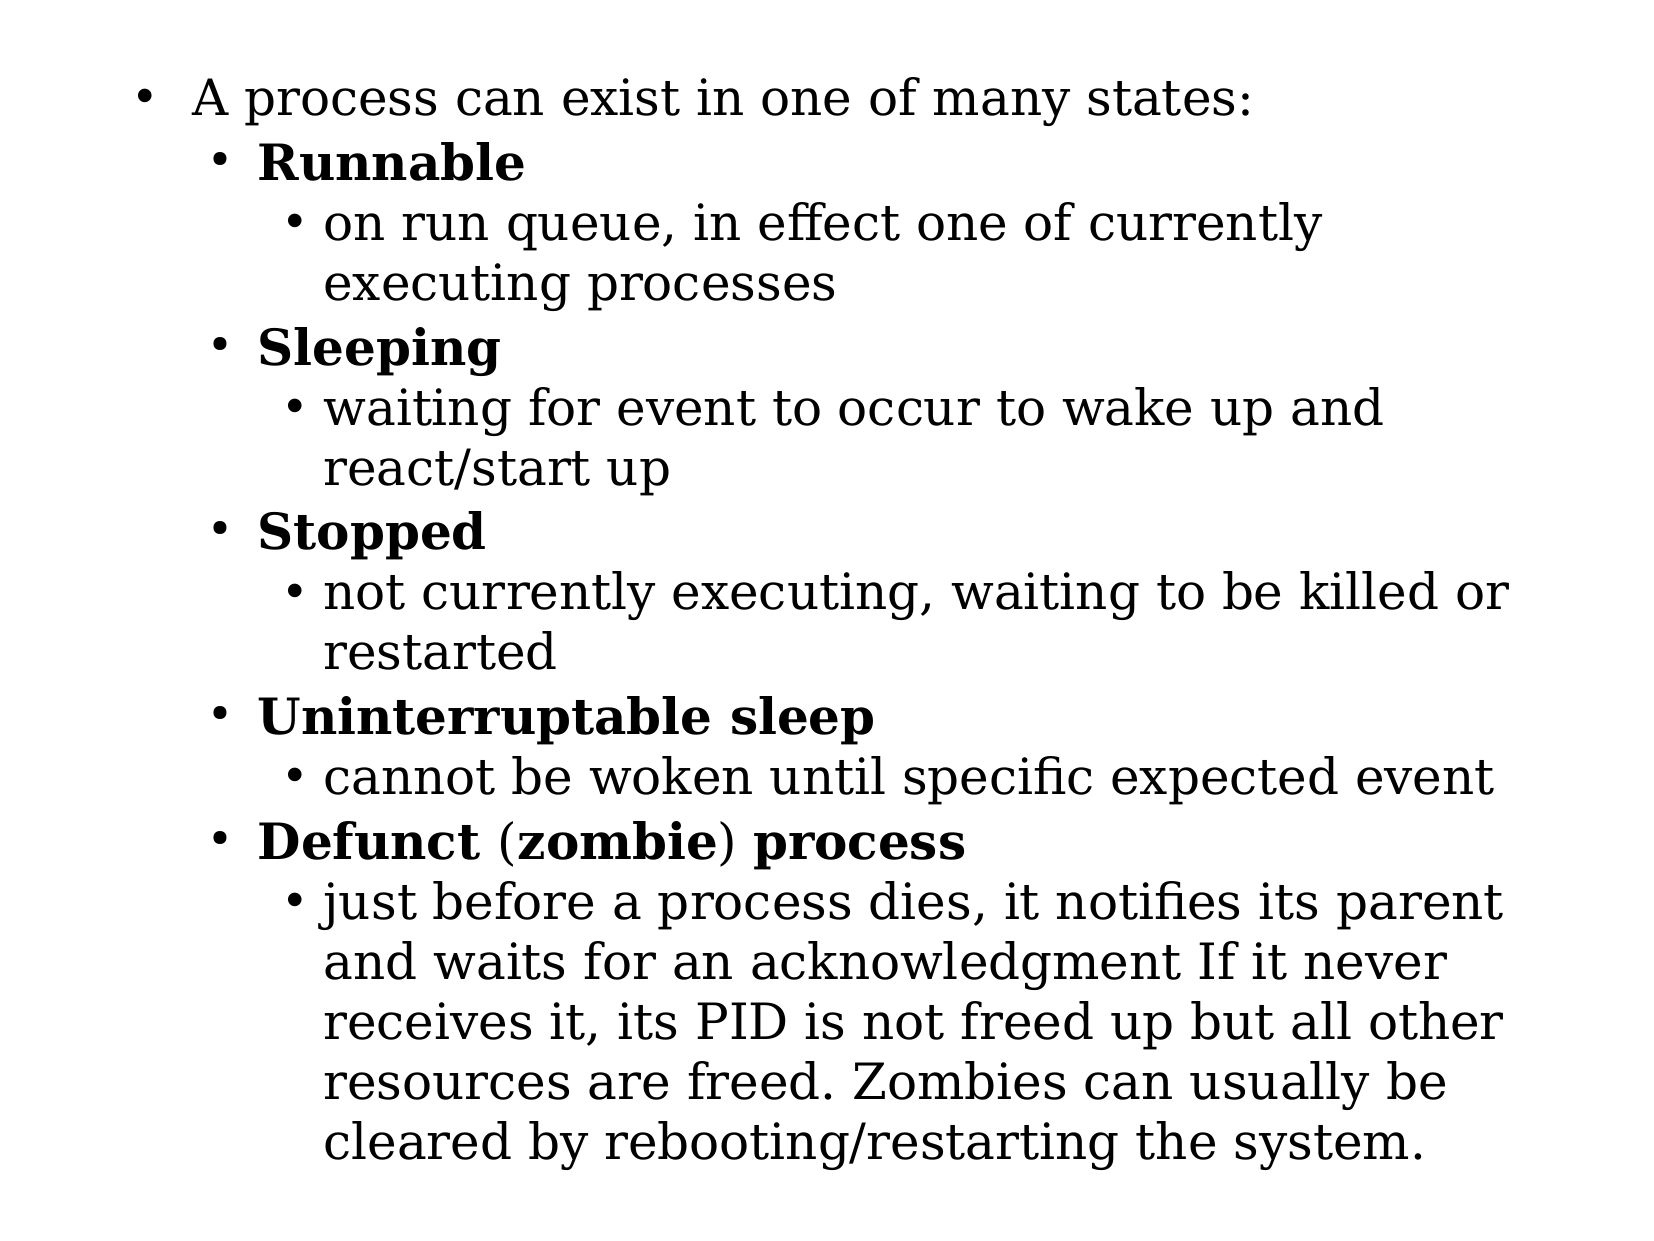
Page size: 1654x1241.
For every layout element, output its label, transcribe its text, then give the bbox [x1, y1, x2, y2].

list A process can exist in one of many states: Runnable on run queue, in effect one of currently executing processes Sleeping waiting for event to occur to wake up and react/start up Stopped not currently executing, waiting to be killed or restarted Uninterruptable sleep cannot be woken until specific expected event Defunct (zombie) process just before a process dies, it notifies its parent and waits for an acknowledgment If it never receives it, its PID is not freed up but all other resources are freed. Zombies can usually be cleared by rebooting/restarting the system. [121, 57, 1527, 1177]
